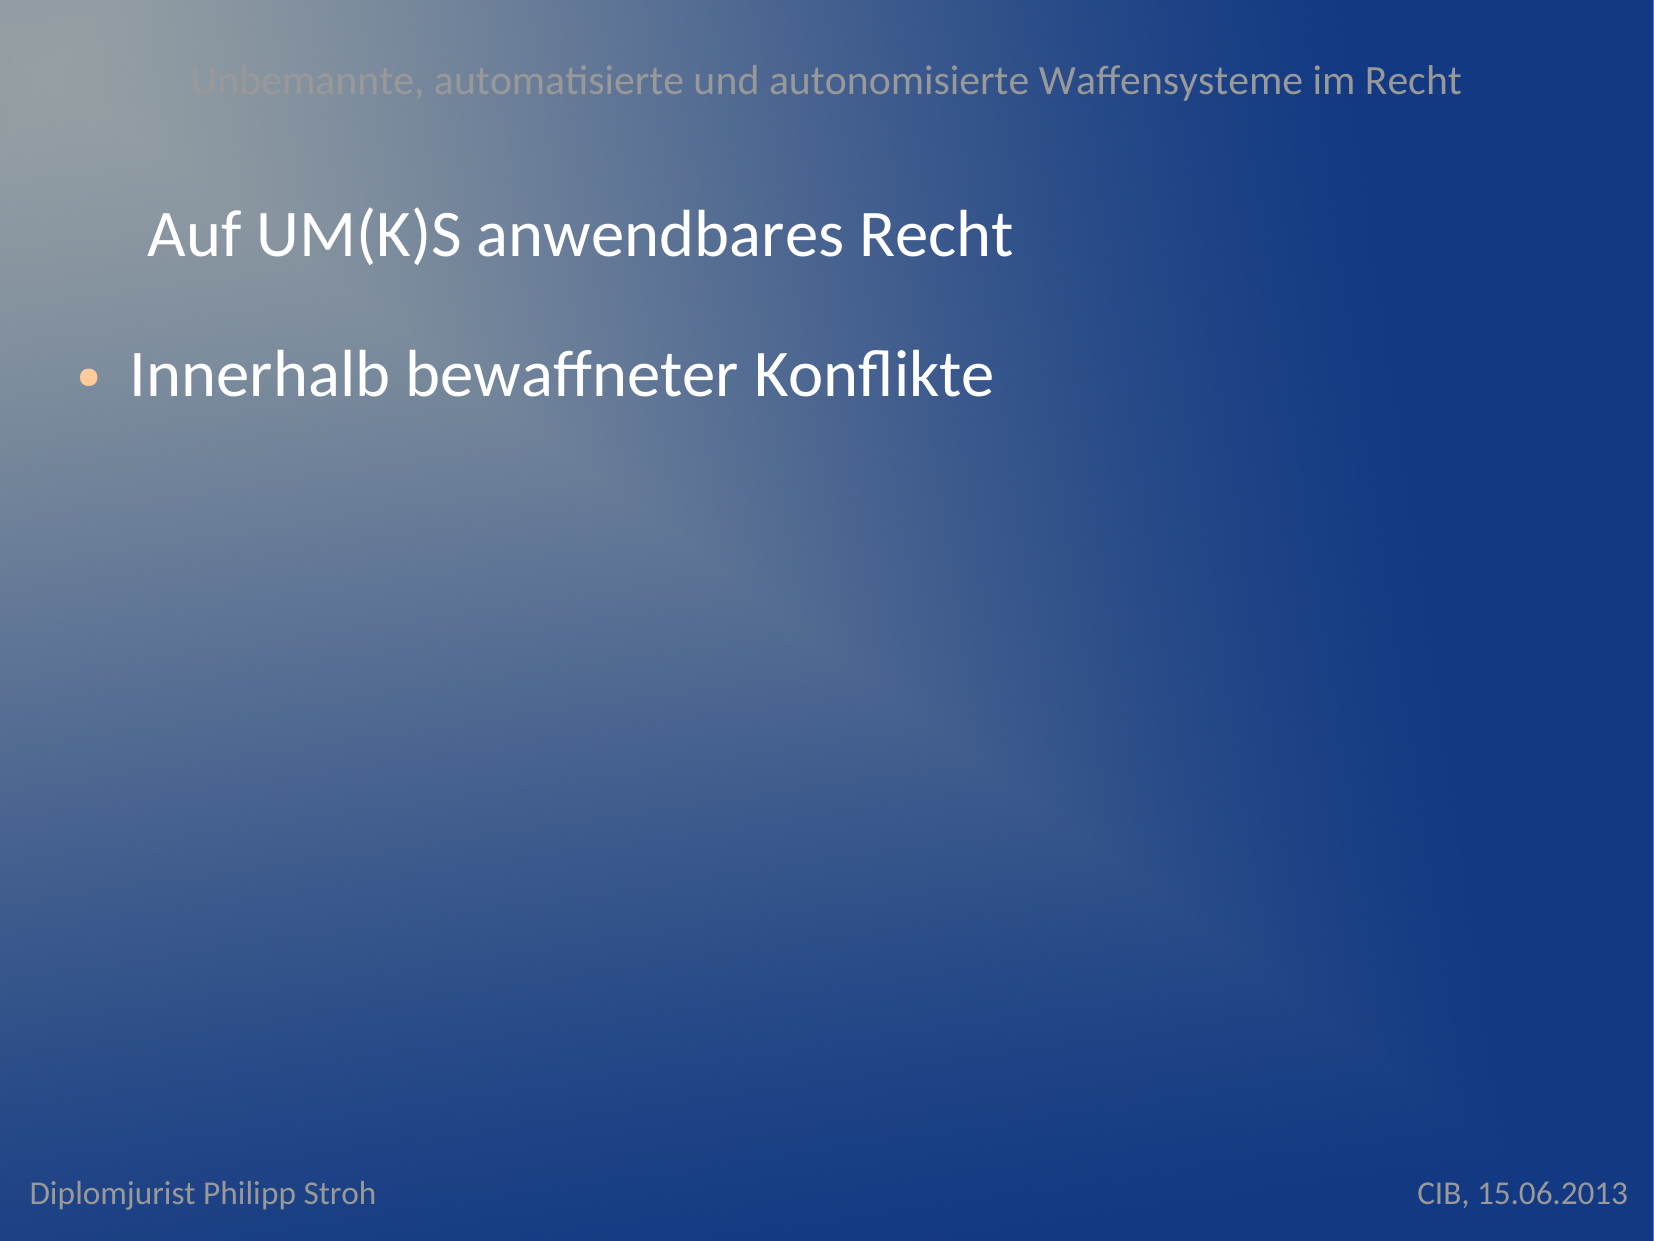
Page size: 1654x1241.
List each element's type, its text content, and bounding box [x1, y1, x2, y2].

list Innerhalb bewaffneter Konflikte [59, 249, 1548, 998]
picture [0, 0, 1654, 1241]
title Diplomjurist Philipp Stroh [29, 1151, 414, 1241]
title Unbemannte, automatisierte und autonomisierte Waffensysteme im Recht [82, 0, 1571, 188]
list Auf UM(K)S anwendbares Recht [76, 206, 1565, 598]
title CIB, 15.06.2013 [1417, 1151, 1654, 1241]
